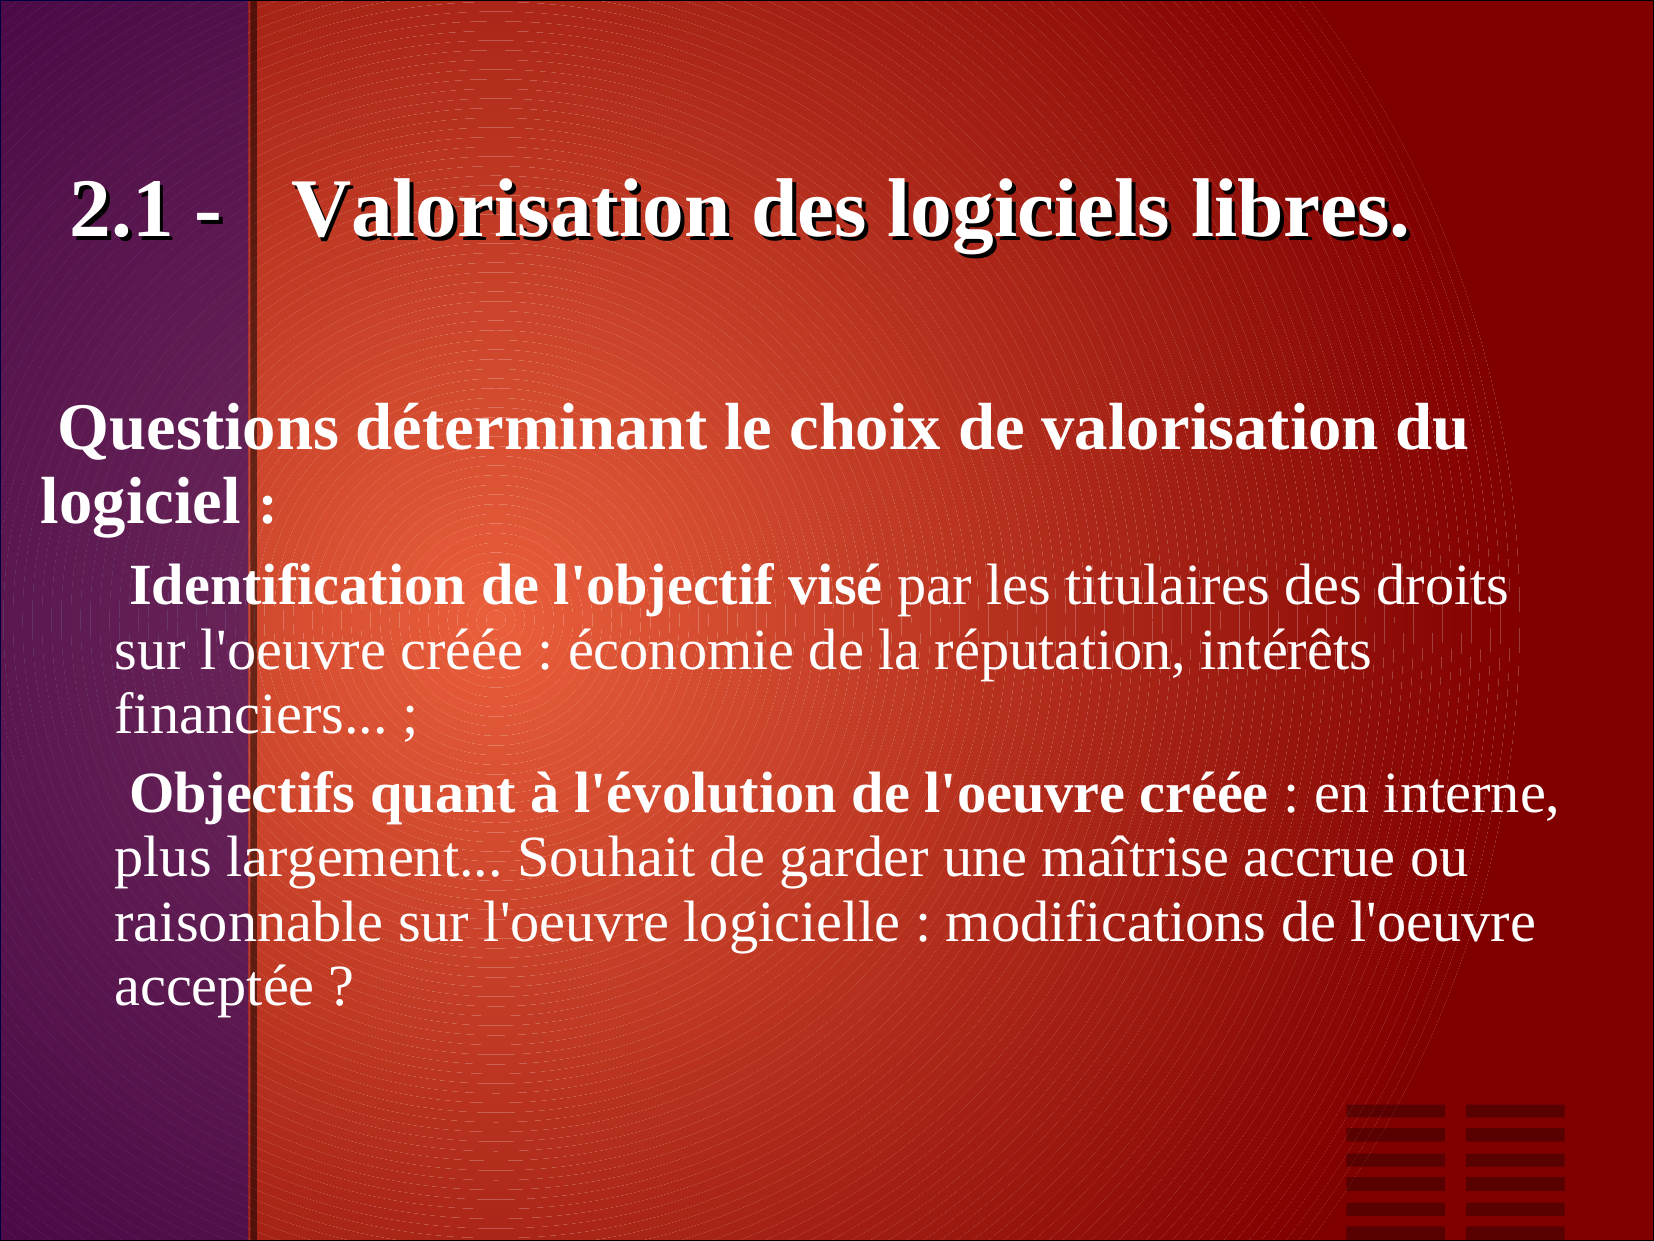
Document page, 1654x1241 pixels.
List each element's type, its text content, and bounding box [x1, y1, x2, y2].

title 2.1 - Valorisation des logiciels libres. [69, 104, 1604, 313]
subtitle Questions déterminant le choix de valorisation du logiciel : Identification de l'objectif visé par les titulaires des droits sur l'oeuvre créée : économie de la réputation, intérêts financiers... ; Objectifs quant à l'évolution de l'oeuvre créée : en interne, plus largement... Souhait de garder une maîtrise accrue ou raisonnable sur l'oeuvre logicielle : modifications de l'oeuvre acceptée ? [40, 315, 1654, 1241]
